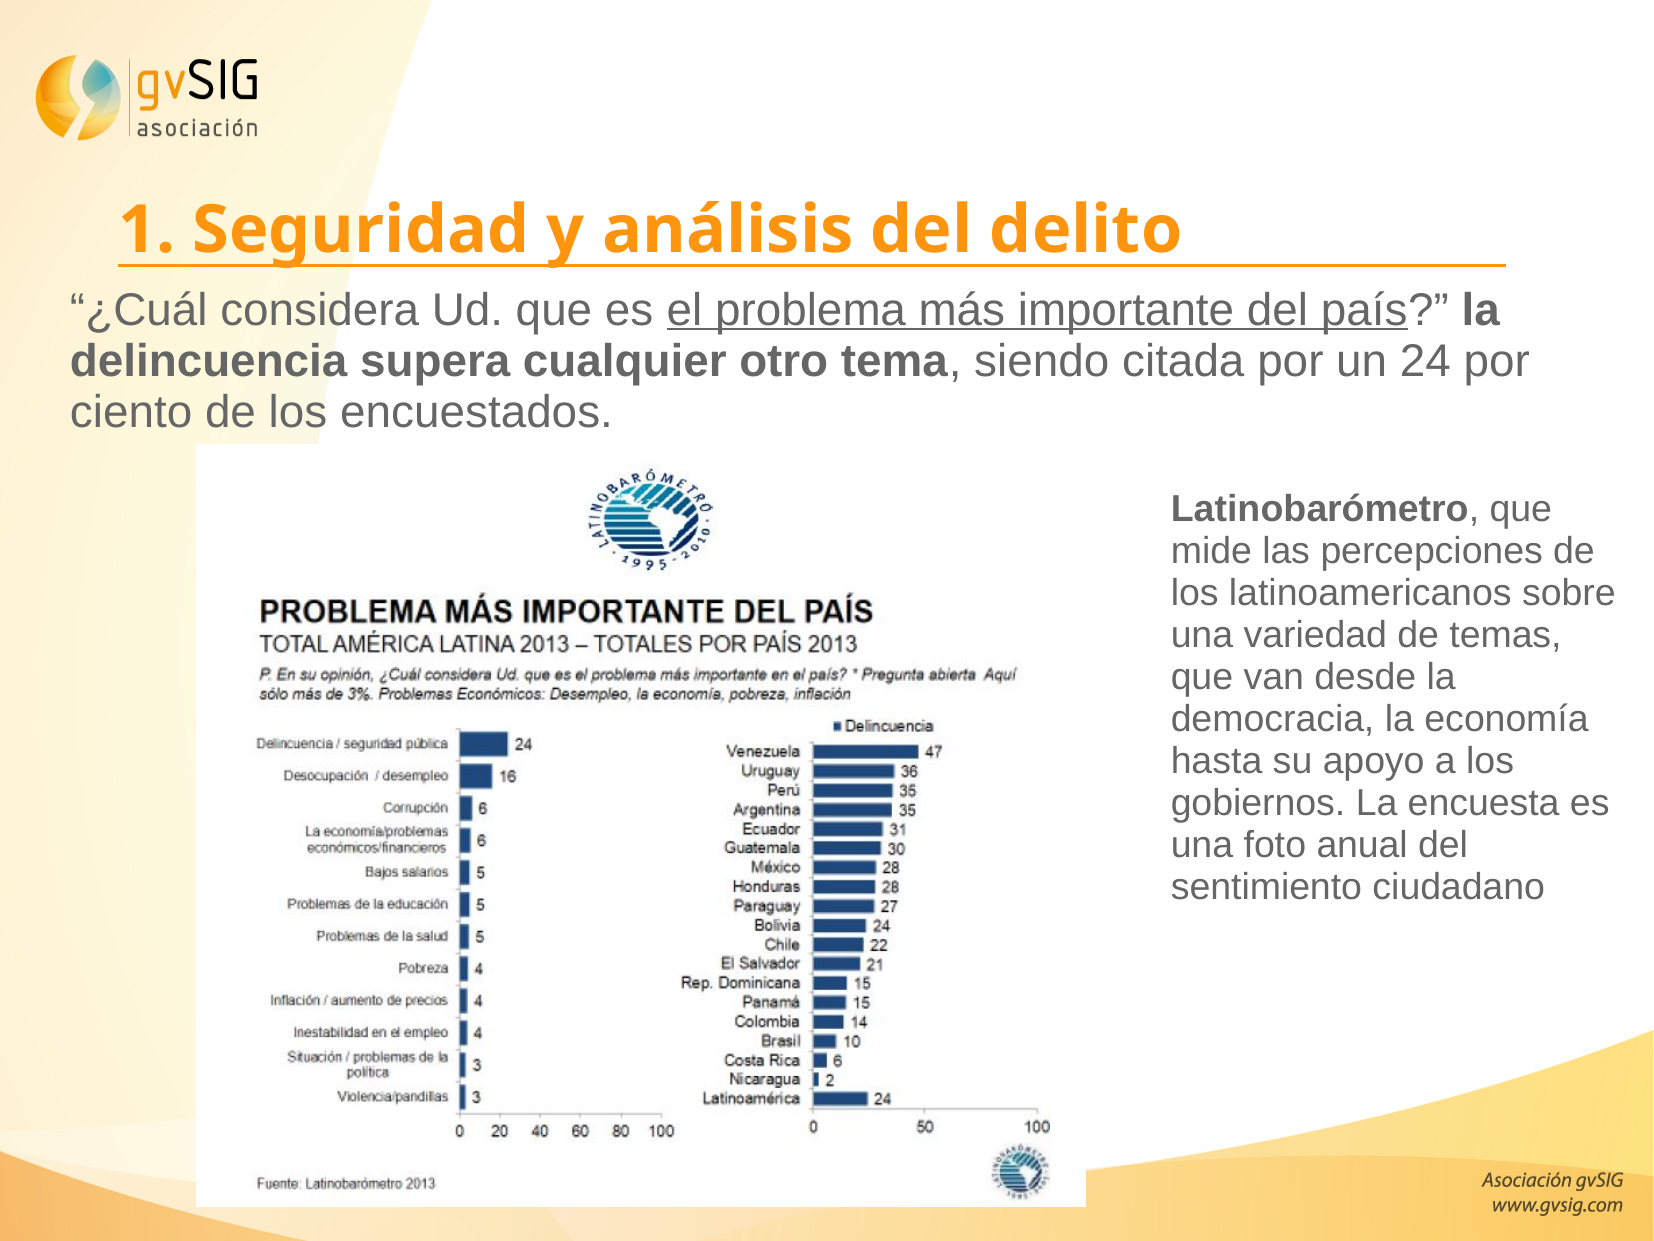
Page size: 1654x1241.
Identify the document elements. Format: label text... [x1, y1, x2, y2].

text_box Latinobarómetro, que mide las percepciones de los latinoamericanos sobre una variedad de temas, que van desde la democracia, la economía hasta su apoyo a los gobiernos. La encuesta es una foto anual del sentimiento ciudadano [1156, 480, 1636, 1053]
text_box “¿Cuál considera Ud. que es el problema más importante del país?” la delincuencia supera cualquier otro tema, siendo citada por un 24 por ciento de los encuestados. [55, 276, 1623, 445]
title 1. Seguridad y análisis del delito [118, 177, 1607, 276]
picture [0, 0, 1654, 1241]
